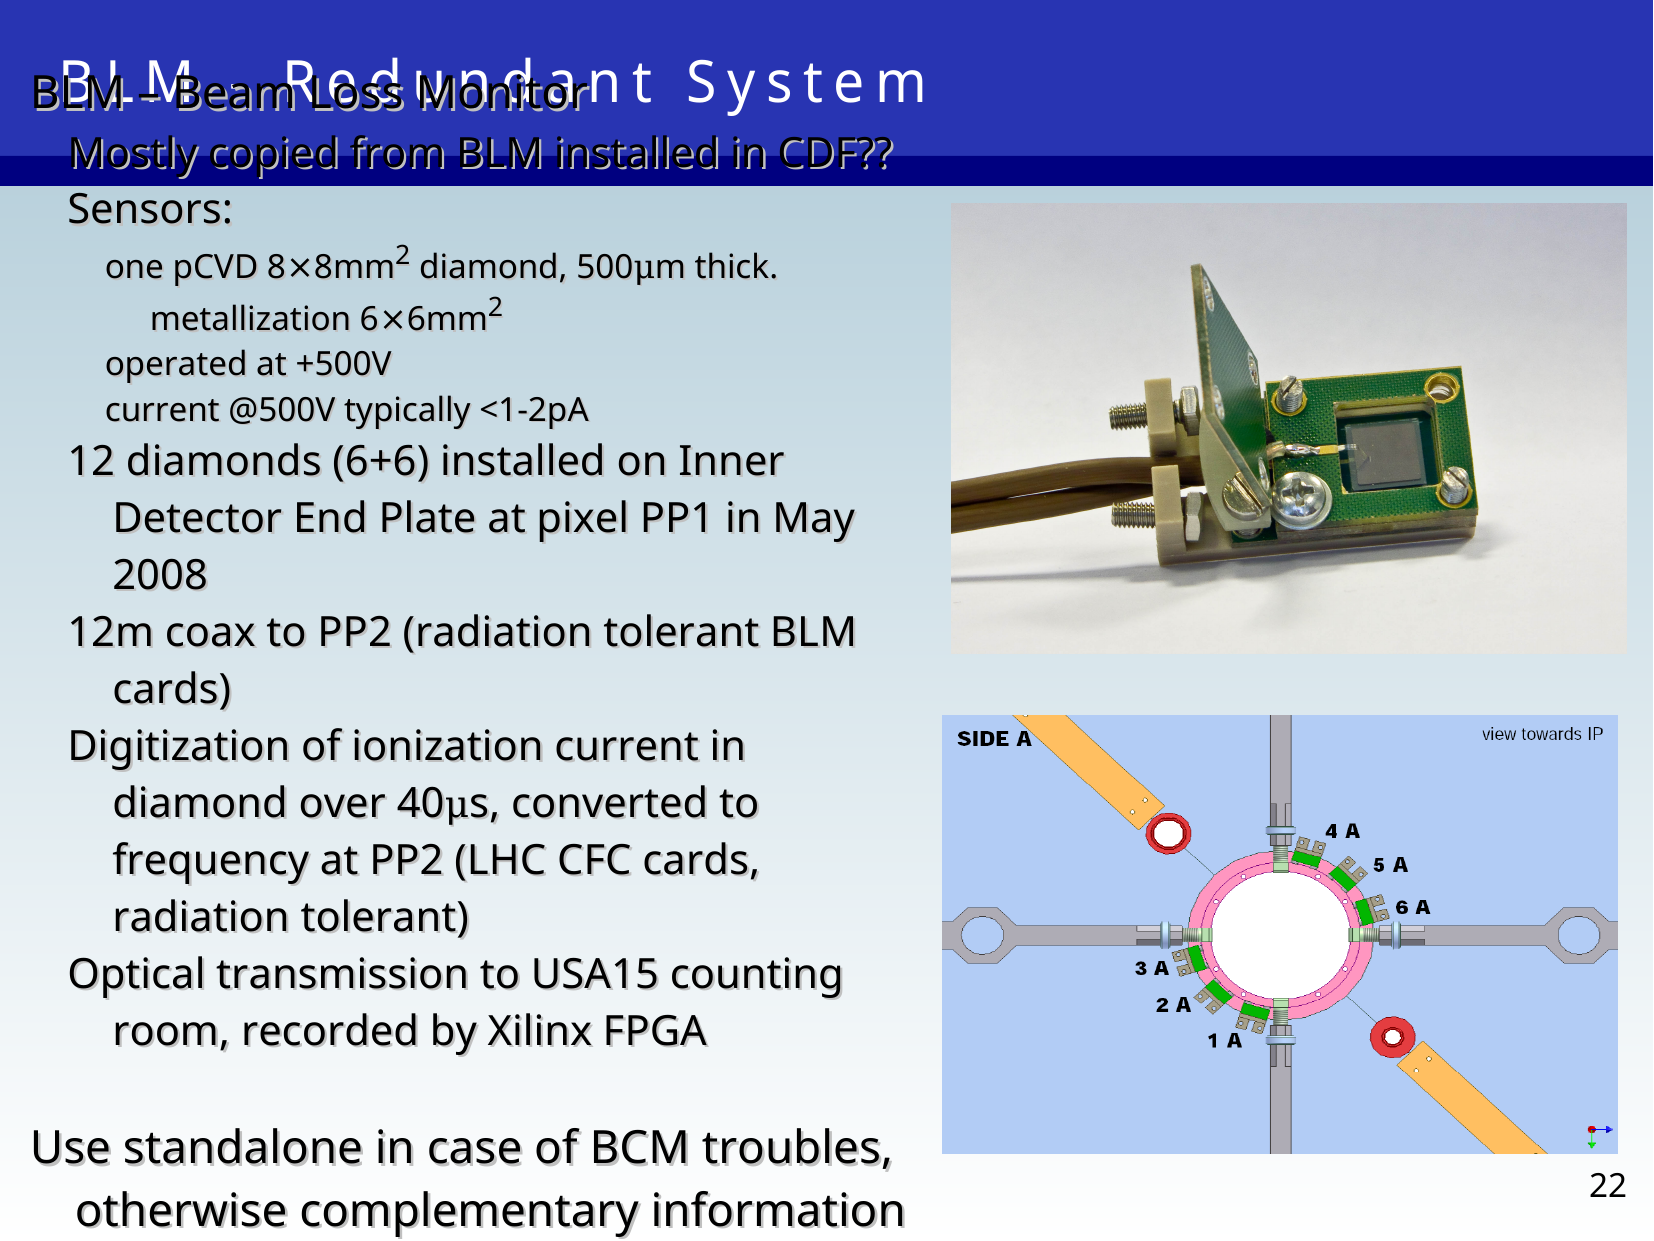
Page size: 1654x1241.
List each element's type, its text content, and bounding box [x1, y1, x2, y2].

picture [951, 203, 1627, 654]
picture [942, 715, 1618, 1154]
subtitle BLM – Beam Loss Monitor Mostly copied from BLM installed in CDF?? Sensors: one pCVD 8×8mm2 diamond, 500μm thick. metallization 6×6mm2 operated at +500V current @500V typically <1-2pA 12 diamonds (6+6) installed on Inner Detector End Plate at pixel PP1 in May 2008 12m coax to PP2 (radiation tolerant BLM cards) Digitization of ionization current in diamond over 40μs, converted to frequency at PP2 (LHC CFC cards, radiation tolerant) Optical transmission to USA15 counting room, recorded by Xilinx FPGA Use standalone in case of BCM troubles, otherwise complementary information [0, 199, 930, 1215]
title BLM - Redundant System [58, 5, 1613, 155]
